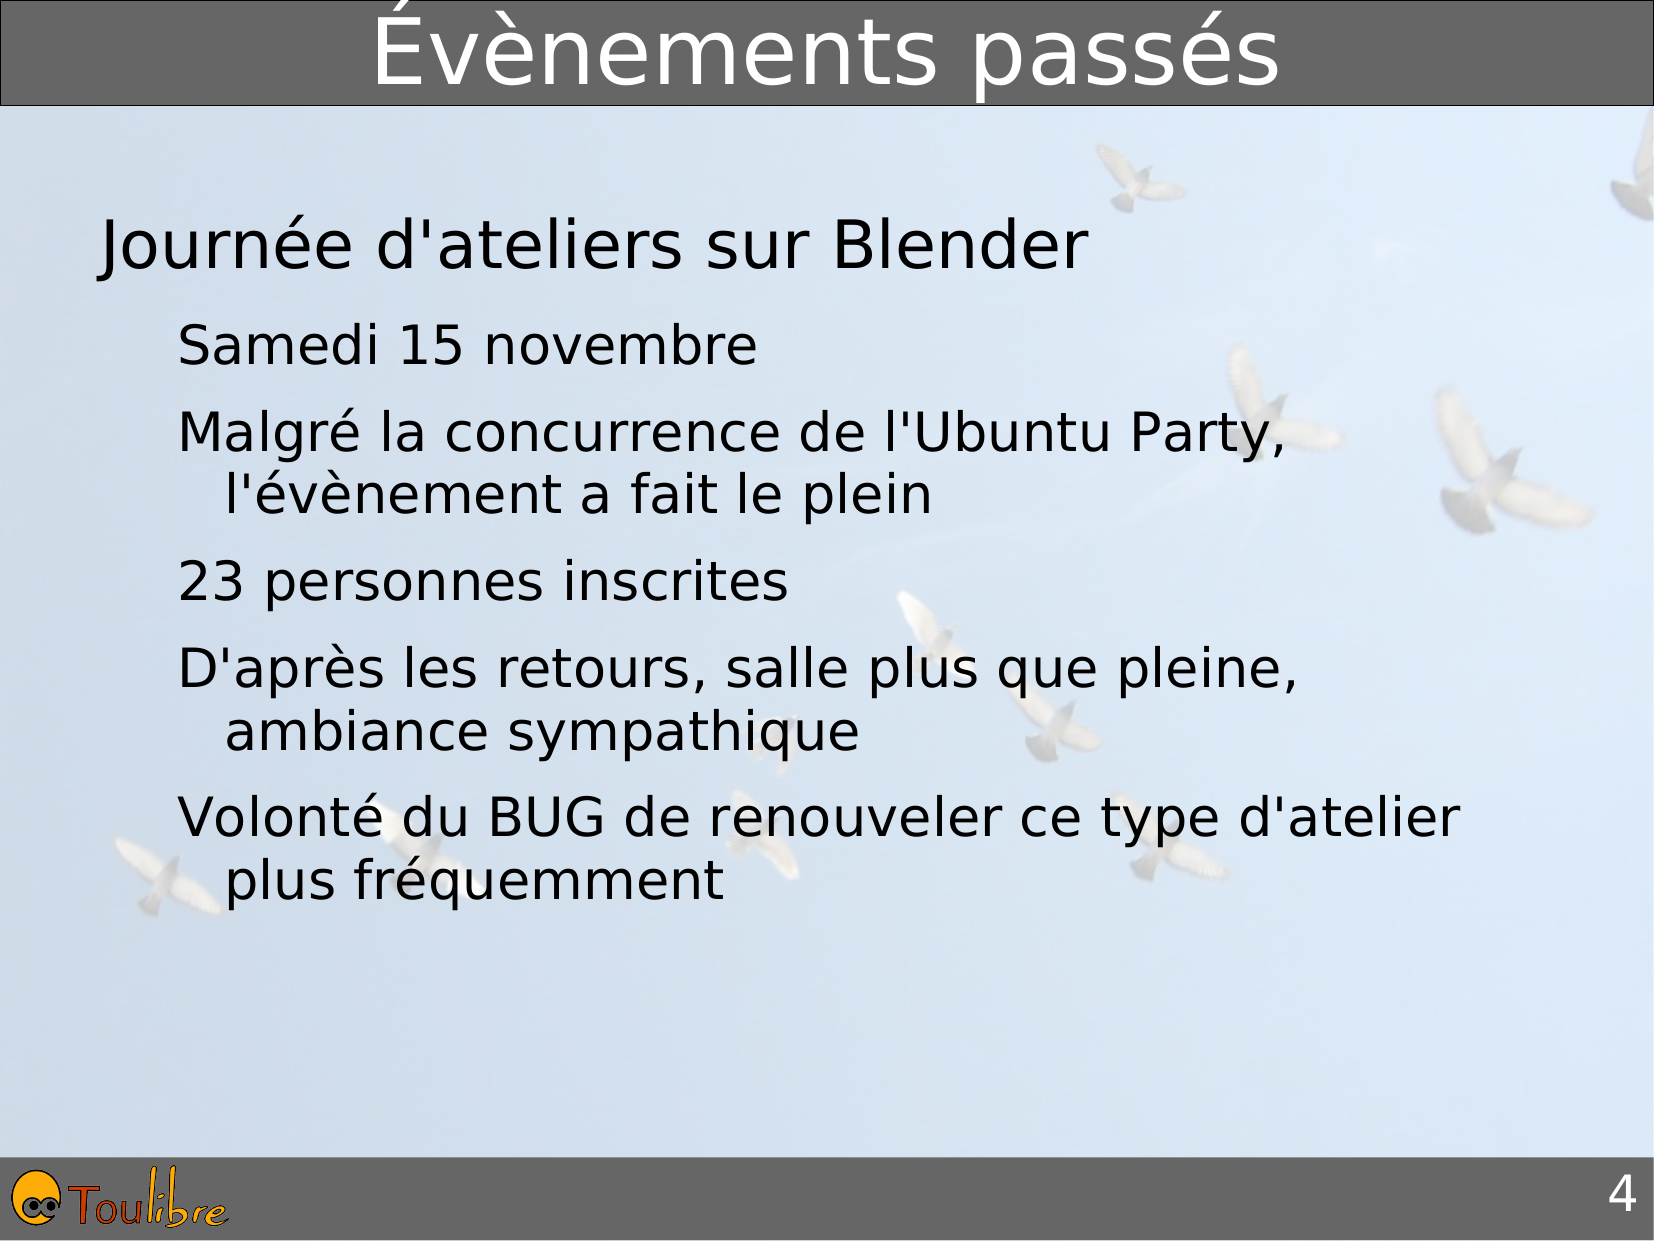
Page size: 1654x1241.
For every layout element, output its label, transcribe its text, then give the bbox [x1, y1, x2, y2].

title Évènements passés [0, 0, 1654, 107]
picture [11, 1165, 229, 1228]
list Journée d'ateliers sur Blender Samedi 15 novembre Malgré la concurrence de l'Ubuntu Party, l'évènement a fait le plein 23 personnes inscrites D'après les retours, salle plus que pleine, ambiance sympathique Volonté du BUG de renouveler ce type d'atelier plus fréquemment [82, 206, 1571, 955]
